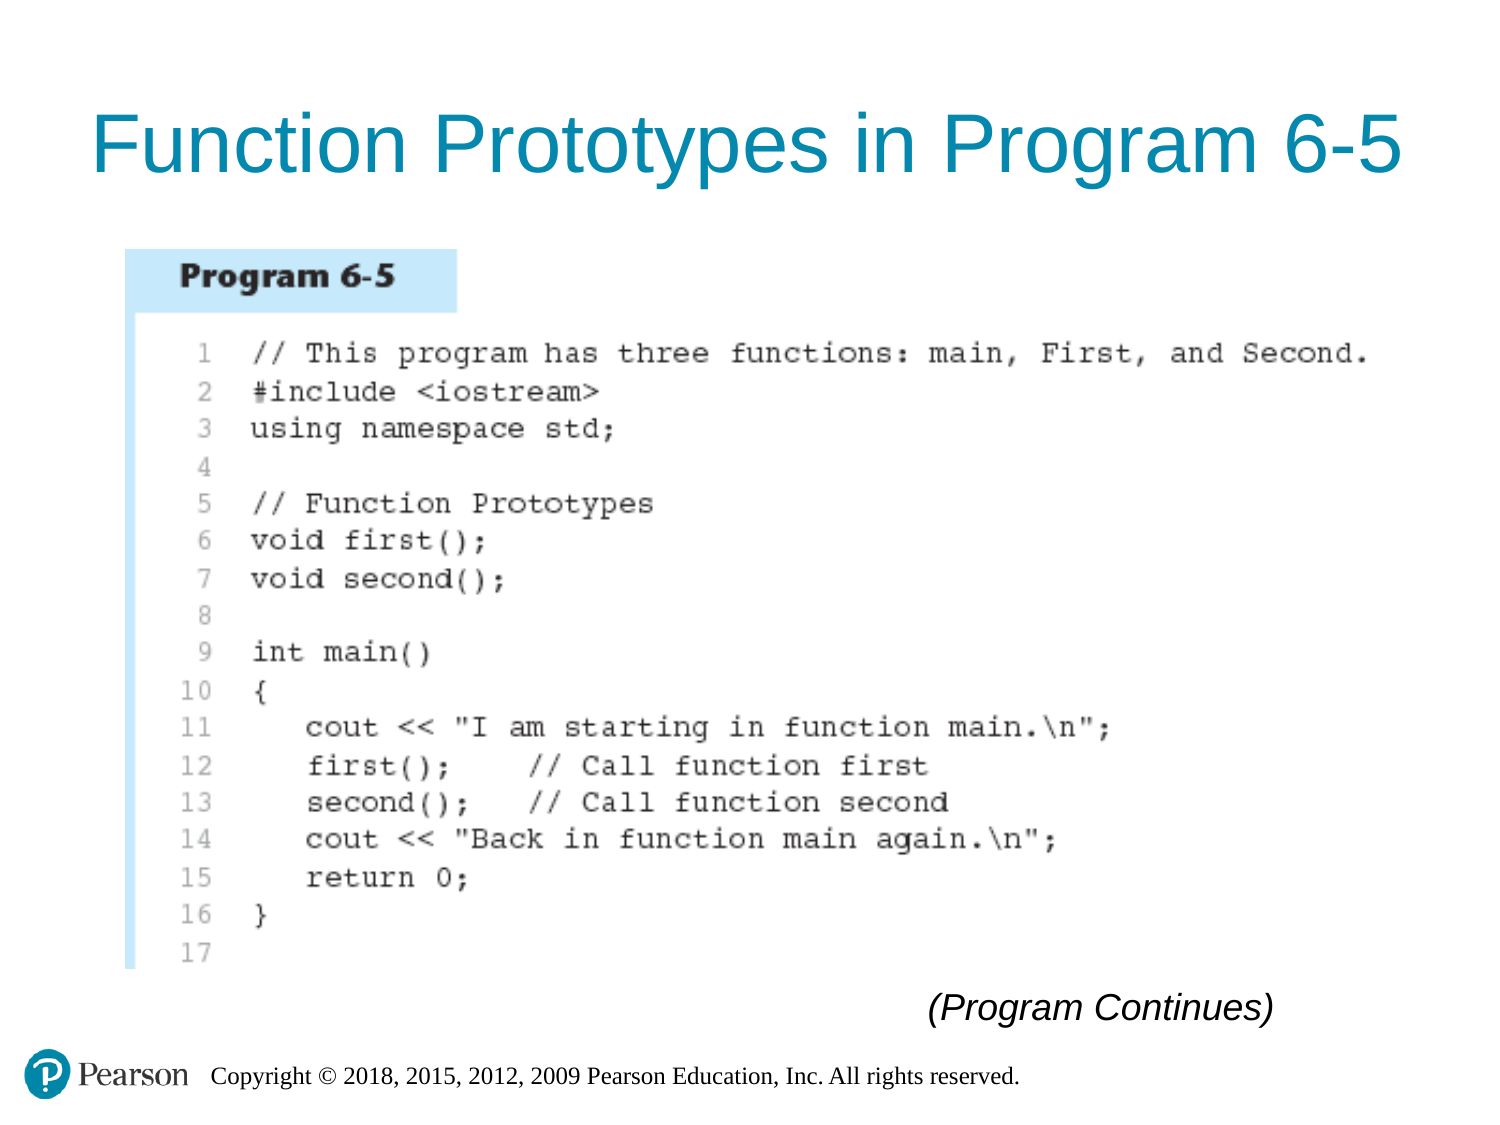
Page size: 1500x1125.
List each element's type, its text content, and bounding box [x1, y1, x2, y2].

title Function Prototypes in Program 6-5 [75, 45, 1426, 233]
picture [125, 249, 1376, 969]
text_box (Program Continues) [912, 975, 1426, 1051]
